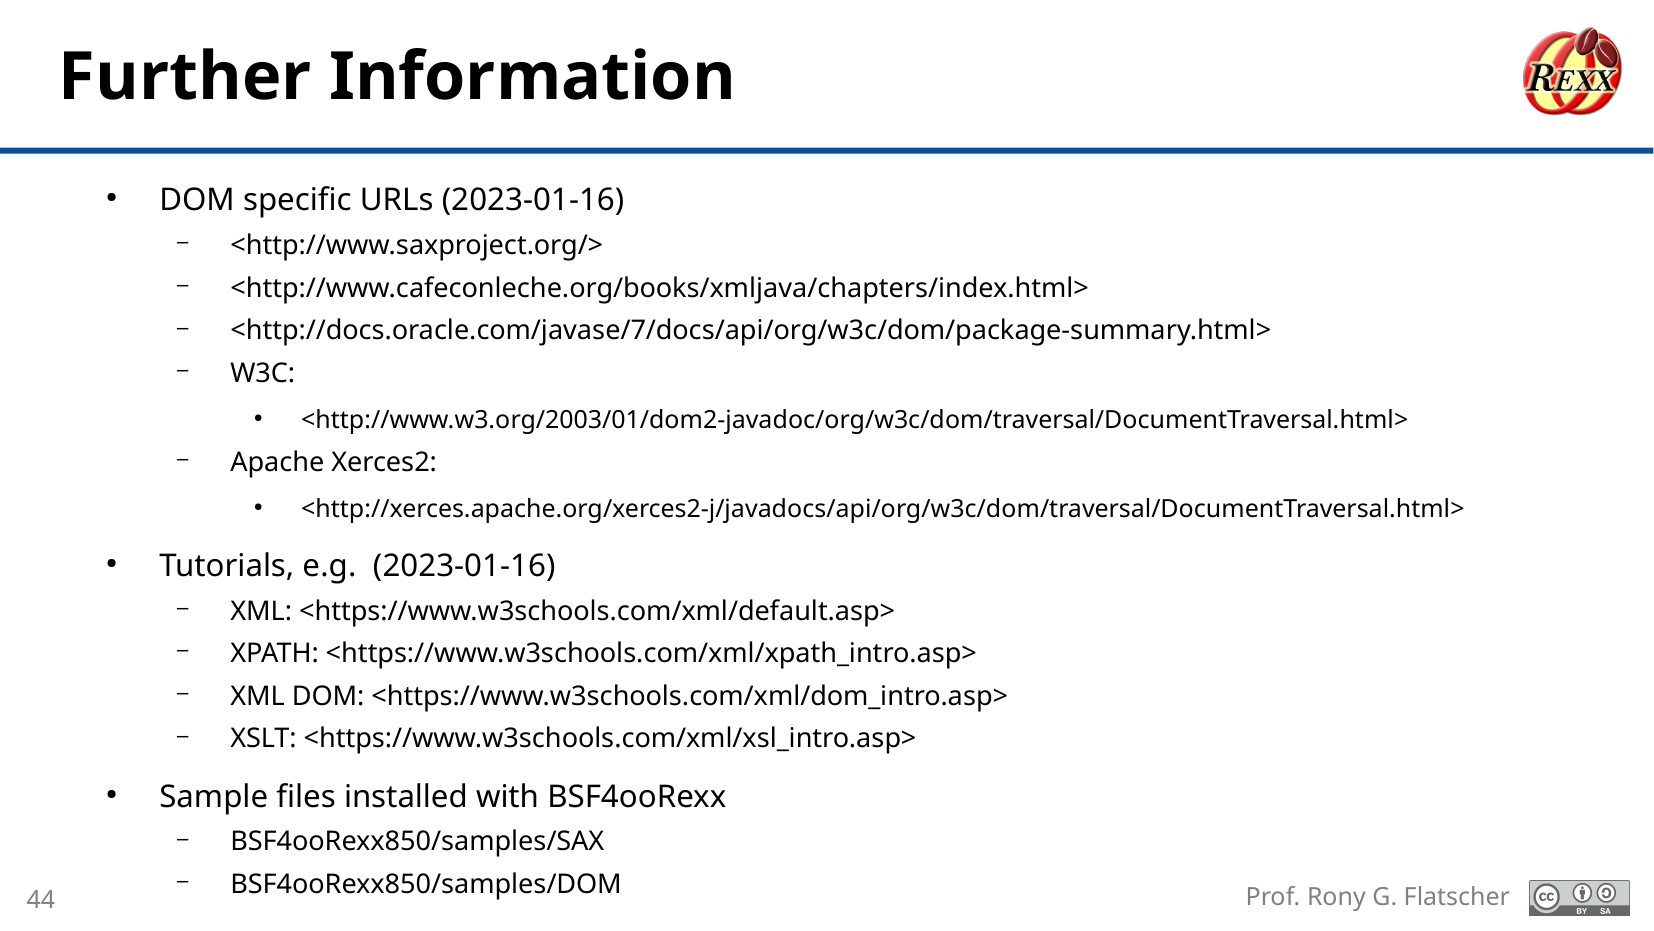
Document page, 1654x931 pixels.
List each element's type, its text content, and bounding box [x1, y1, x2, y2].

title Further Information [0, 0, 1625, 148]
list DOM specific URLs (2023-01-16) <http://www.saxproject.org/> <http://www.cafeconleche.org/books/xmljava/chapters/index.html> <http://docs.oracle.com/javase/7/docs/api/org/w3c/dom/package-summary.html> W3C: <http://www.w3.org/2003/01/dom2-javadoc/org/w3c/dom/traversal/DocumentTraversal.html> Apache Xerces2: <http://xerces.apache.org/xerces2-j/javadocs/api/org/w3c/dom/traversal/DocumentTraversal.html> Tutorials, e.g. (2023-01-16) XML: <https://www.w3schools.com/xml/default.asp> XPATH: <https://www.w3schools.com/xml/xpath_intro.asp> XML DOM: <https://www.w3schools.com/xml/dom_intro.asp> XSLT: <https://www.w3schools.com/xml/xsl_intro.asp> Sample files installed with BSF4ooRexx BSF4ooRexx850/samples/SAX BSF4ooRexx850/samples/DOM [88, 177, 1577, 857]
